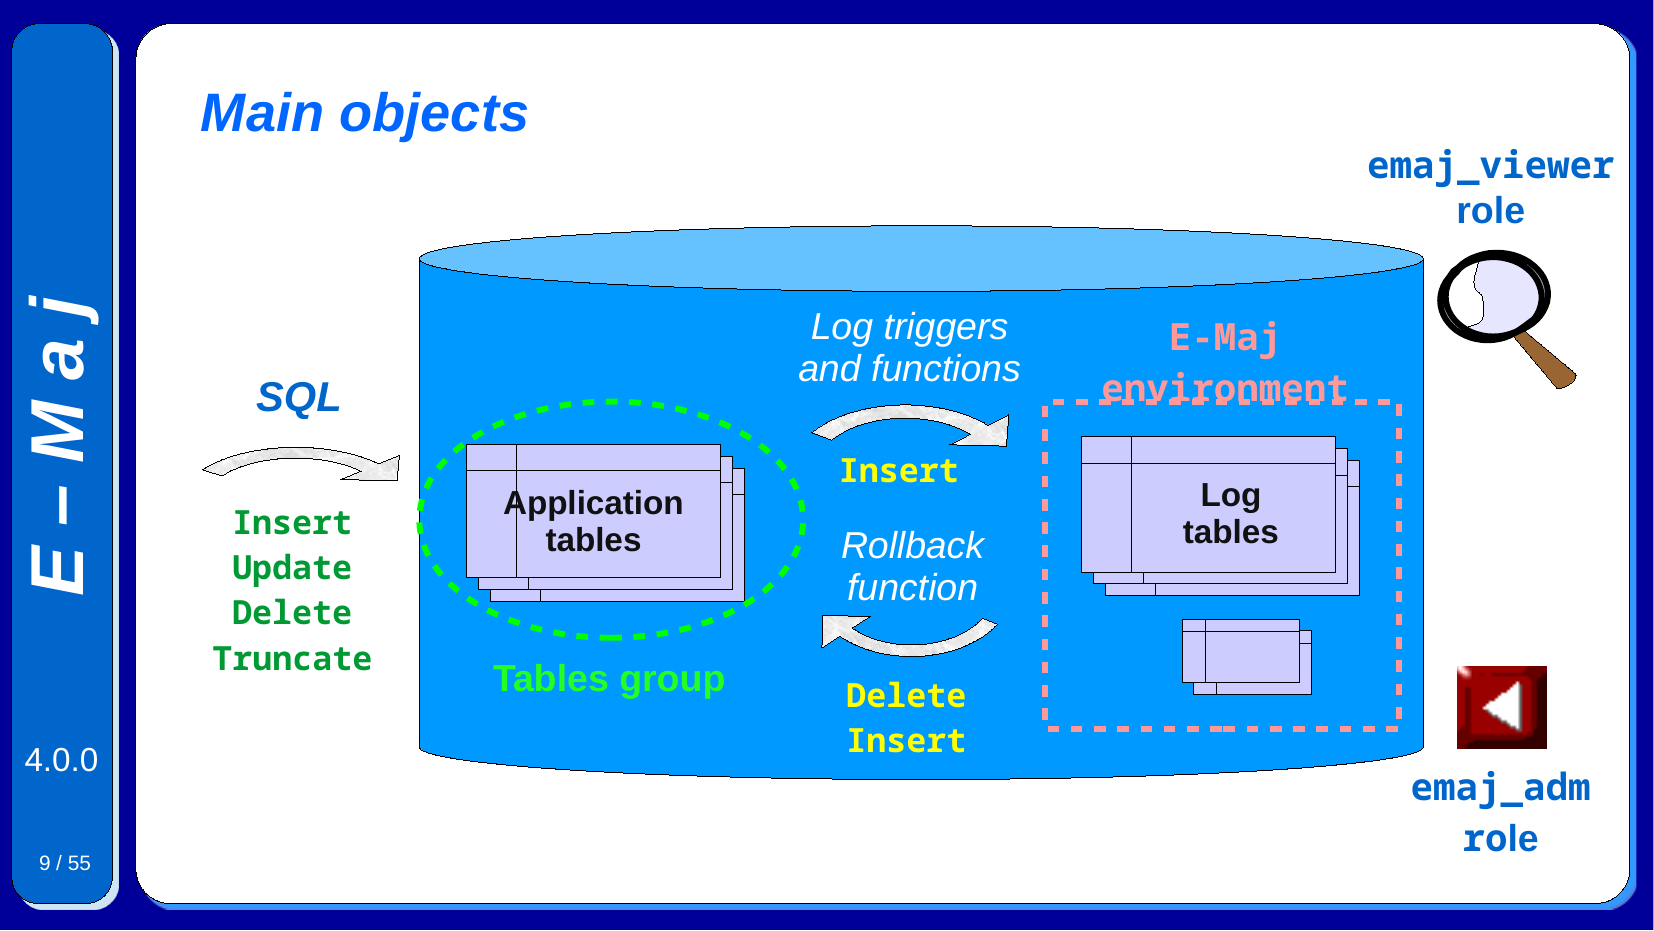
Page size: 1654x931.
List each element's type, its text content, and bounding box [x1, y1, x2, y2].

text_box Rollback function [755, 516, 1070, 616]
text_box SQL [194, 366, 404, 428]
text_box Tables group [478, 649, 768, 707]
text_box emaj_adm role [1395, 752, 1609, 859]
text_box Log tables [1138, 468, 1323, 561]
text_box [1440, 252, 1577, 389]
text_box Application tables [448, 476, 739, 569]
text_box Delete Insert [802, 664, 1010, 759]
text_box Log triggers and functions [761, 298, 1058, 398]
title Main objects [200, 34, 1575, 191]
text_box [202, 447, 400, 481]
picture [1457, 666, 1547, 749]
text_box [419, 260, 1424, 780]
text_box emaj_viewer role [1352, 131, 1630, 233]
text_box Insert [817, 439, 981, 494]
text_box Insert Update Delete Truncate [183, 491, 402, 661]
text_box E-Maj environment [1086, 303, 1369, 406]
